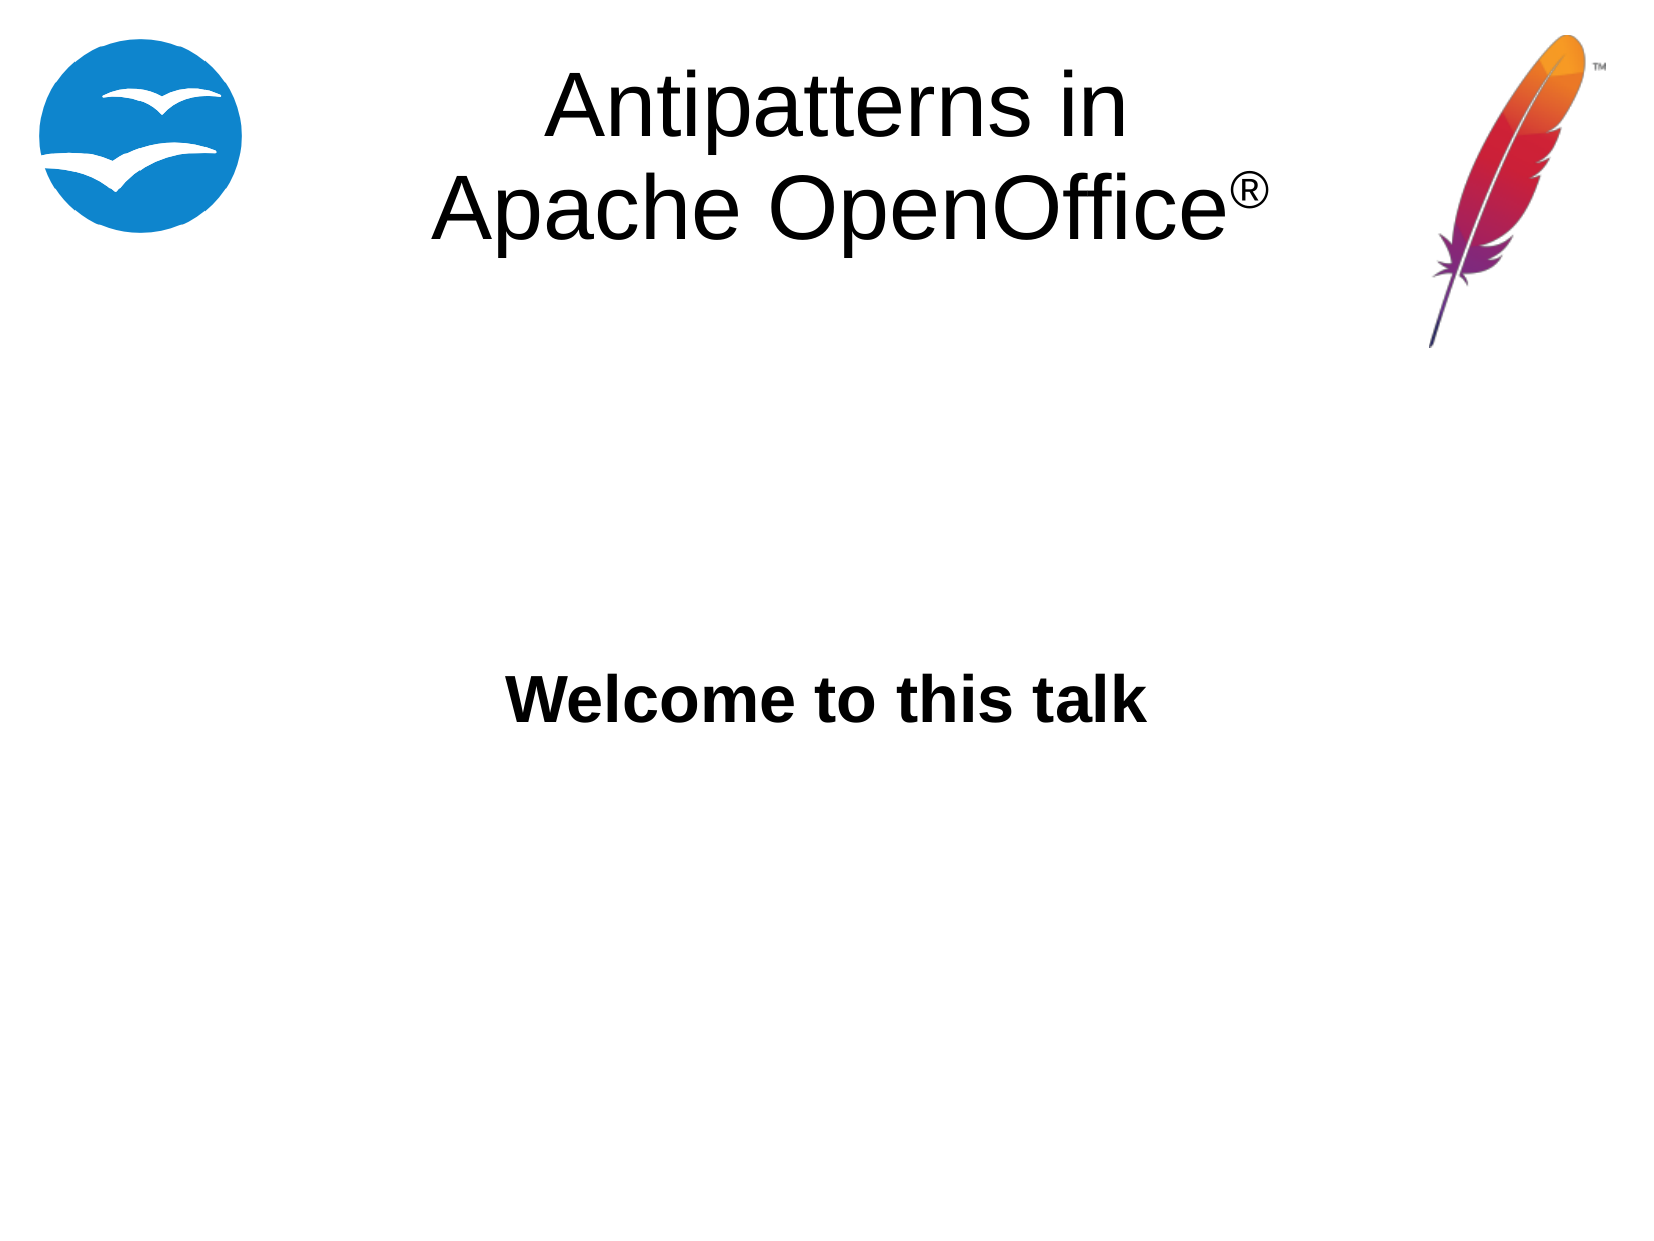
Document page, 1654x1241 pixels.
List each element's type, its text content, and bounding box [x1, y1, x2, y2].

picture [11, 11, 271, 260]
picture [1429, 35, 1606, 348]
title Antipatterns in Apache OpenOffice® [271, 52, 1429, 260]
subtitle Welcome to this talk [82, 290, 1571, 1109]
